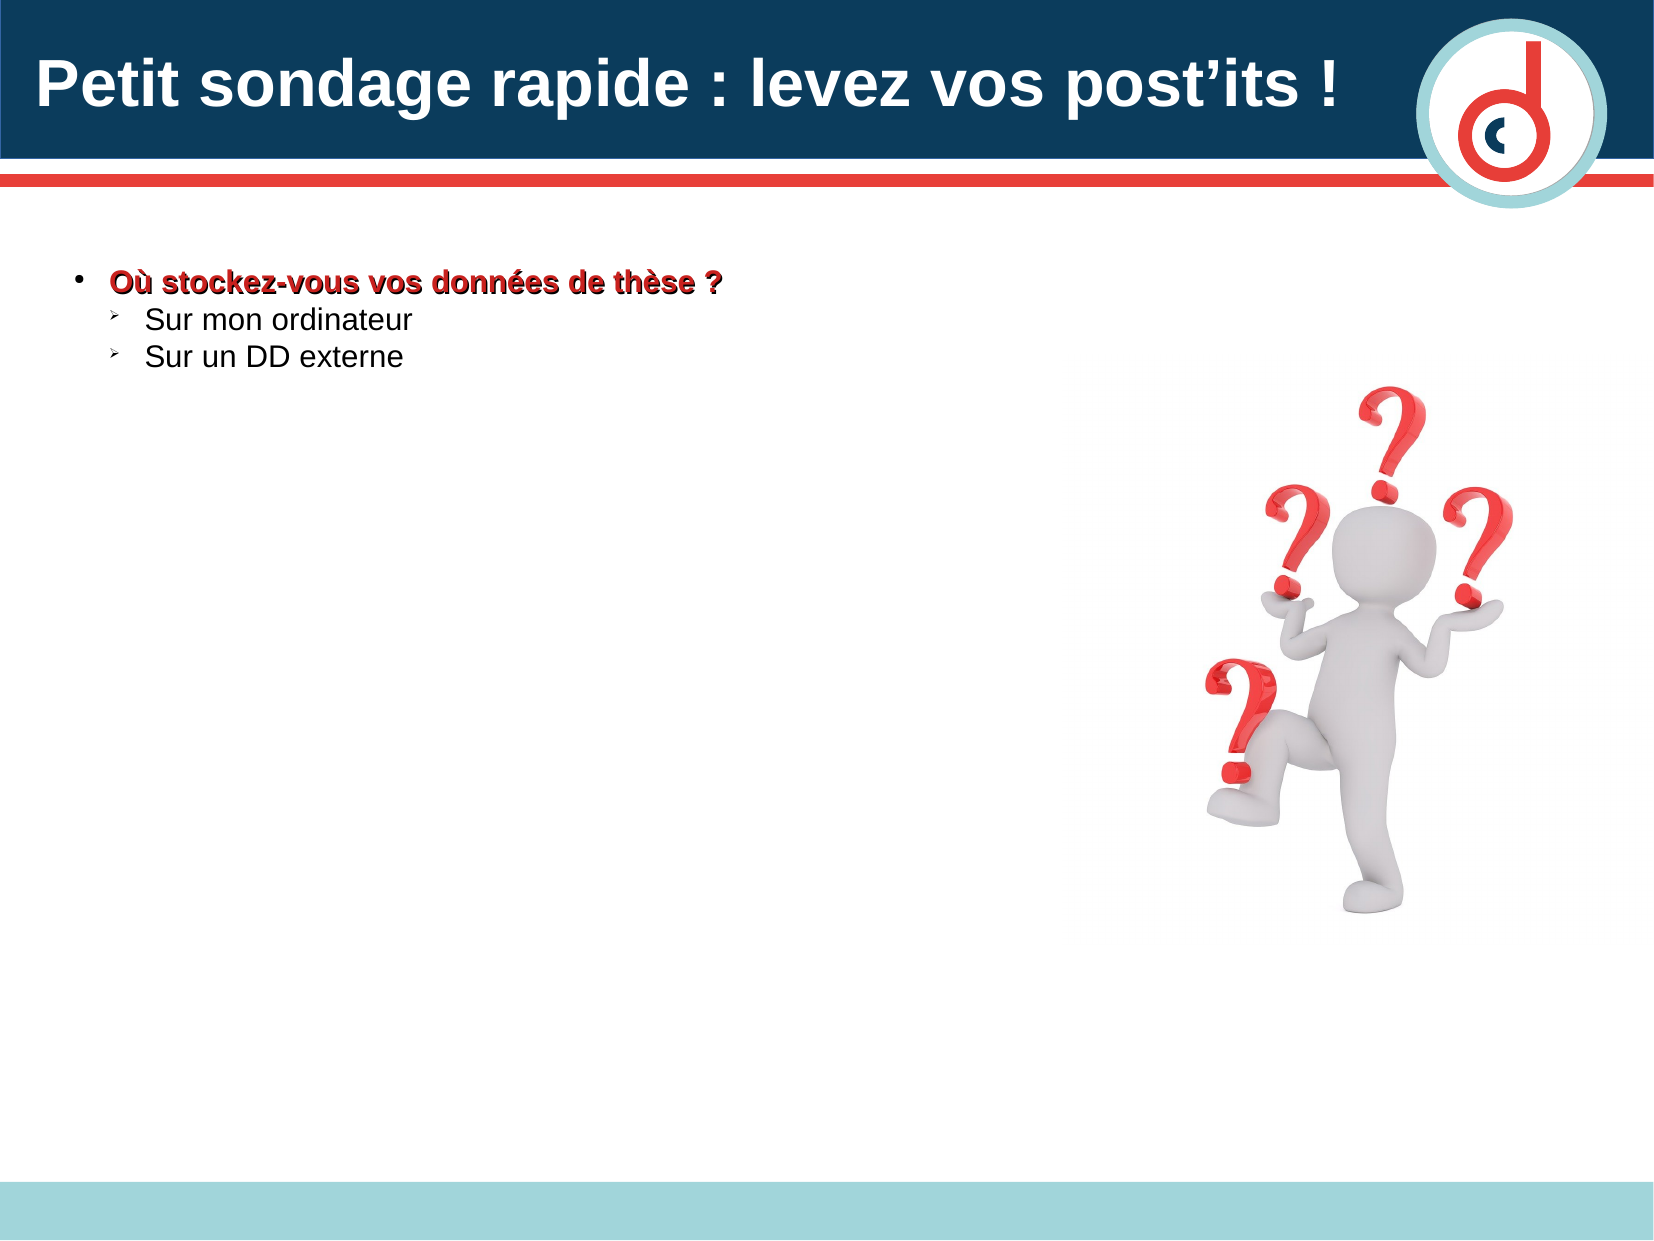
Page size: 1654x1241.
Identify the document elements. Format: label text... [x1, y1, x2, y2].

picture [1062, 354, 1654, 945]
title Petit sondage rapide : levez vos post’its ! [35, 11, 1430, 159]
text_box Où stockez-vous vos données de thèse ? Sur mon ordinateur Sur un DD externe [59, 254, 1595, 1152]
